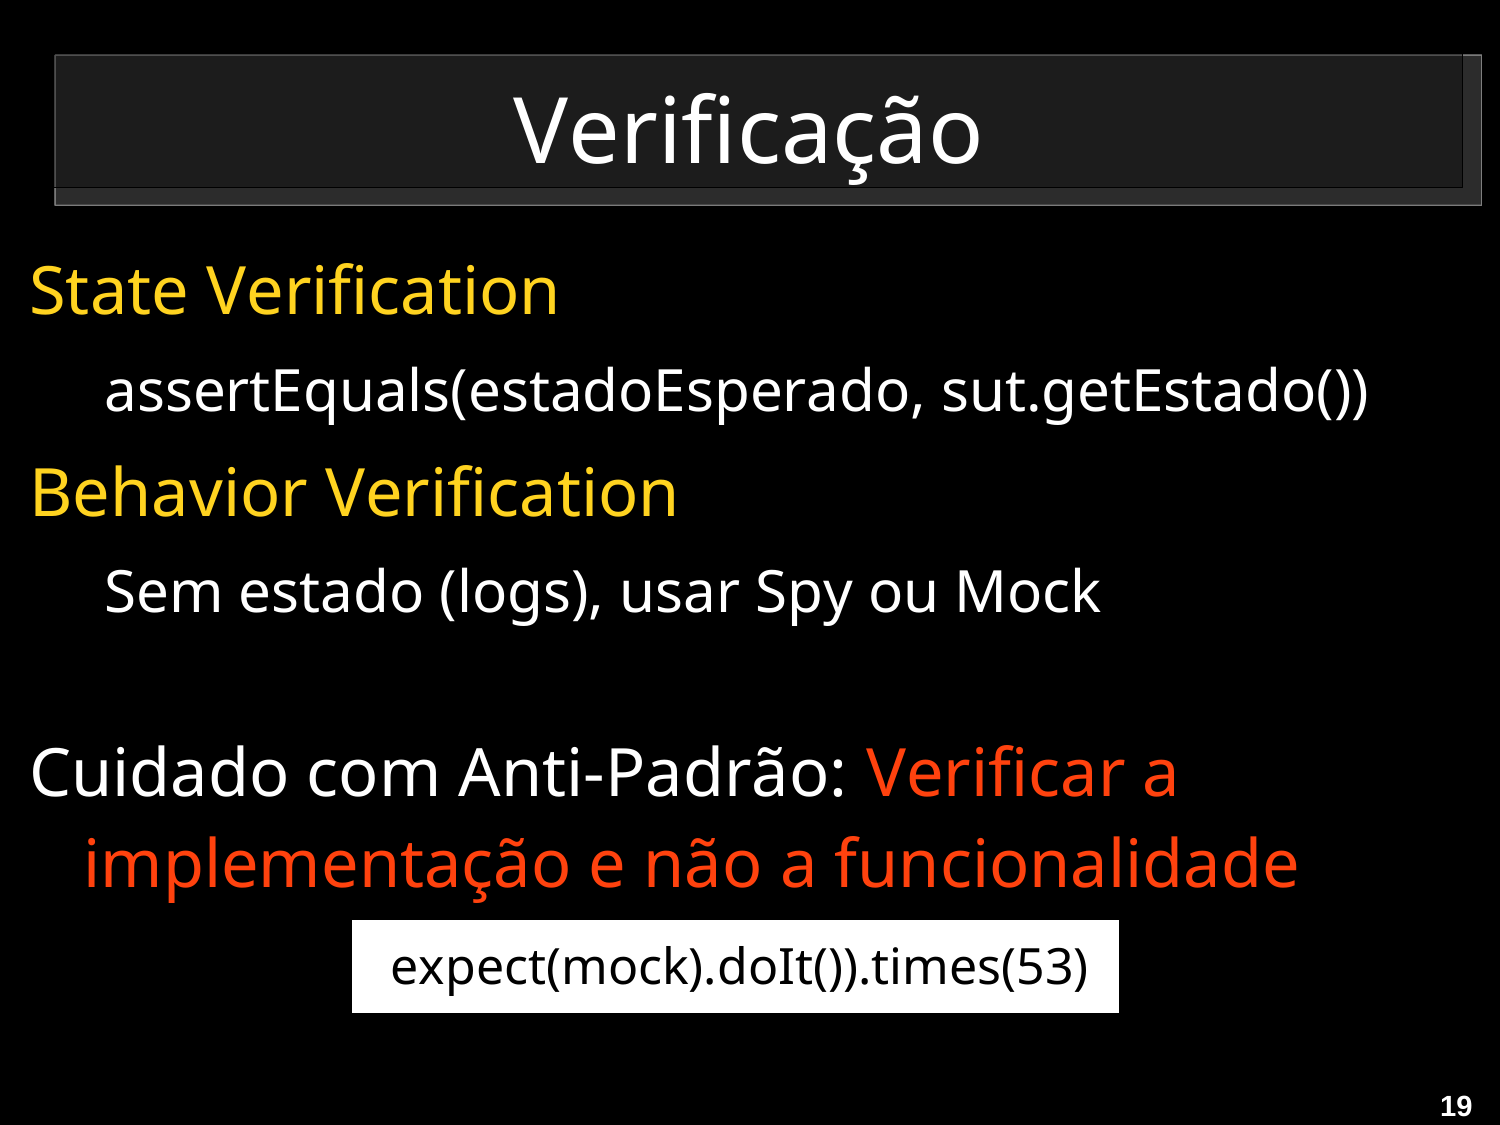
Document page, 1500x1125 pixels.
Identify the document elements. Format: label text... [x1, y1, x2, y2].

list expect(mock).doIt()).times(53) [390, 931, 1149, 1078]
title Verificação [29, 38, 1469, 218]
text_box [351, 919, 1120, 1014]
list State Verification assertEquals(estadoEsperado, sut.getEstado()) Behavior Verification Sem estado (logs), usar Spy ou Mock Cuidado com Anti-Padrão: Verificar a implementação e não a funcionalidade [29, 243, 1469, 1072]
